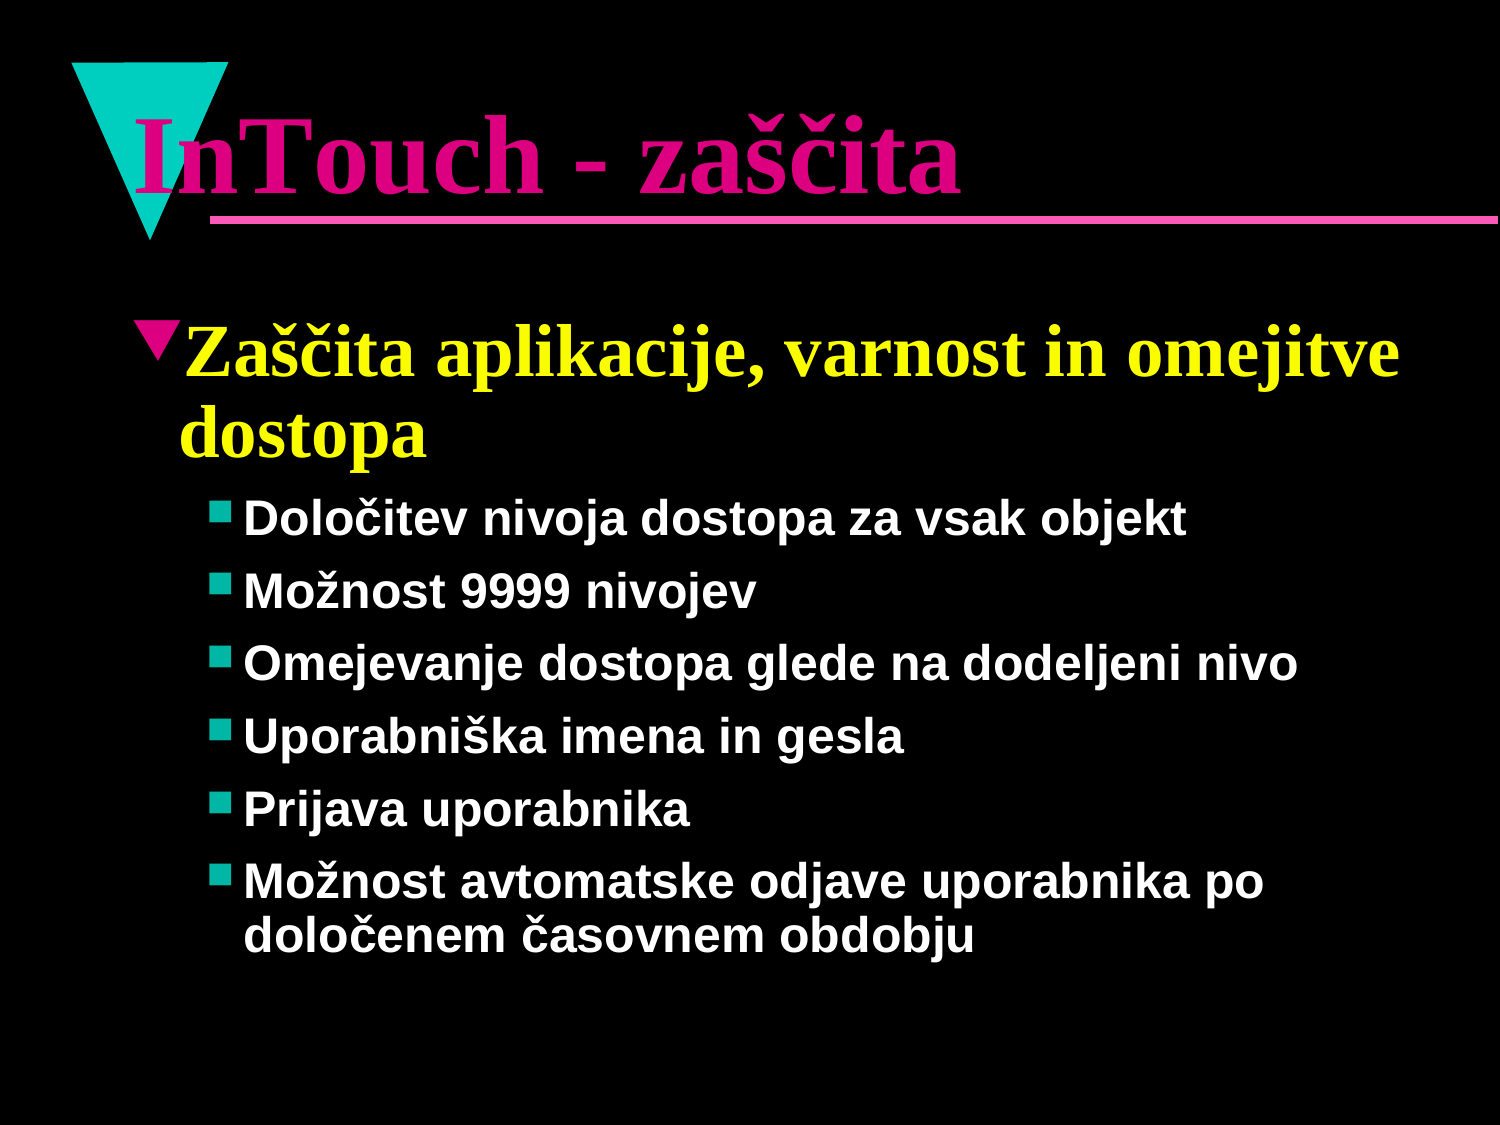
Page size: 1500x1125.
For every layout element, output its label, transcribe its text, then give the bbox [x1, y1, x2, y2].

title InTouch - zaščita [117, 63, 1500, 251]
list Zaščita aplikacije, varnost in omejitve dostopa Določitev nivoja dostopa za vsak objekt Možnost 9999 nivojev Omejevanje dostopa glede na dodeljeni nivo Uporabniška imena in gesla Prijava uporabnika Možnost avtomatske odjave uporabnika po določenem časovnem obdobju [116, 304, 1488, 972]
